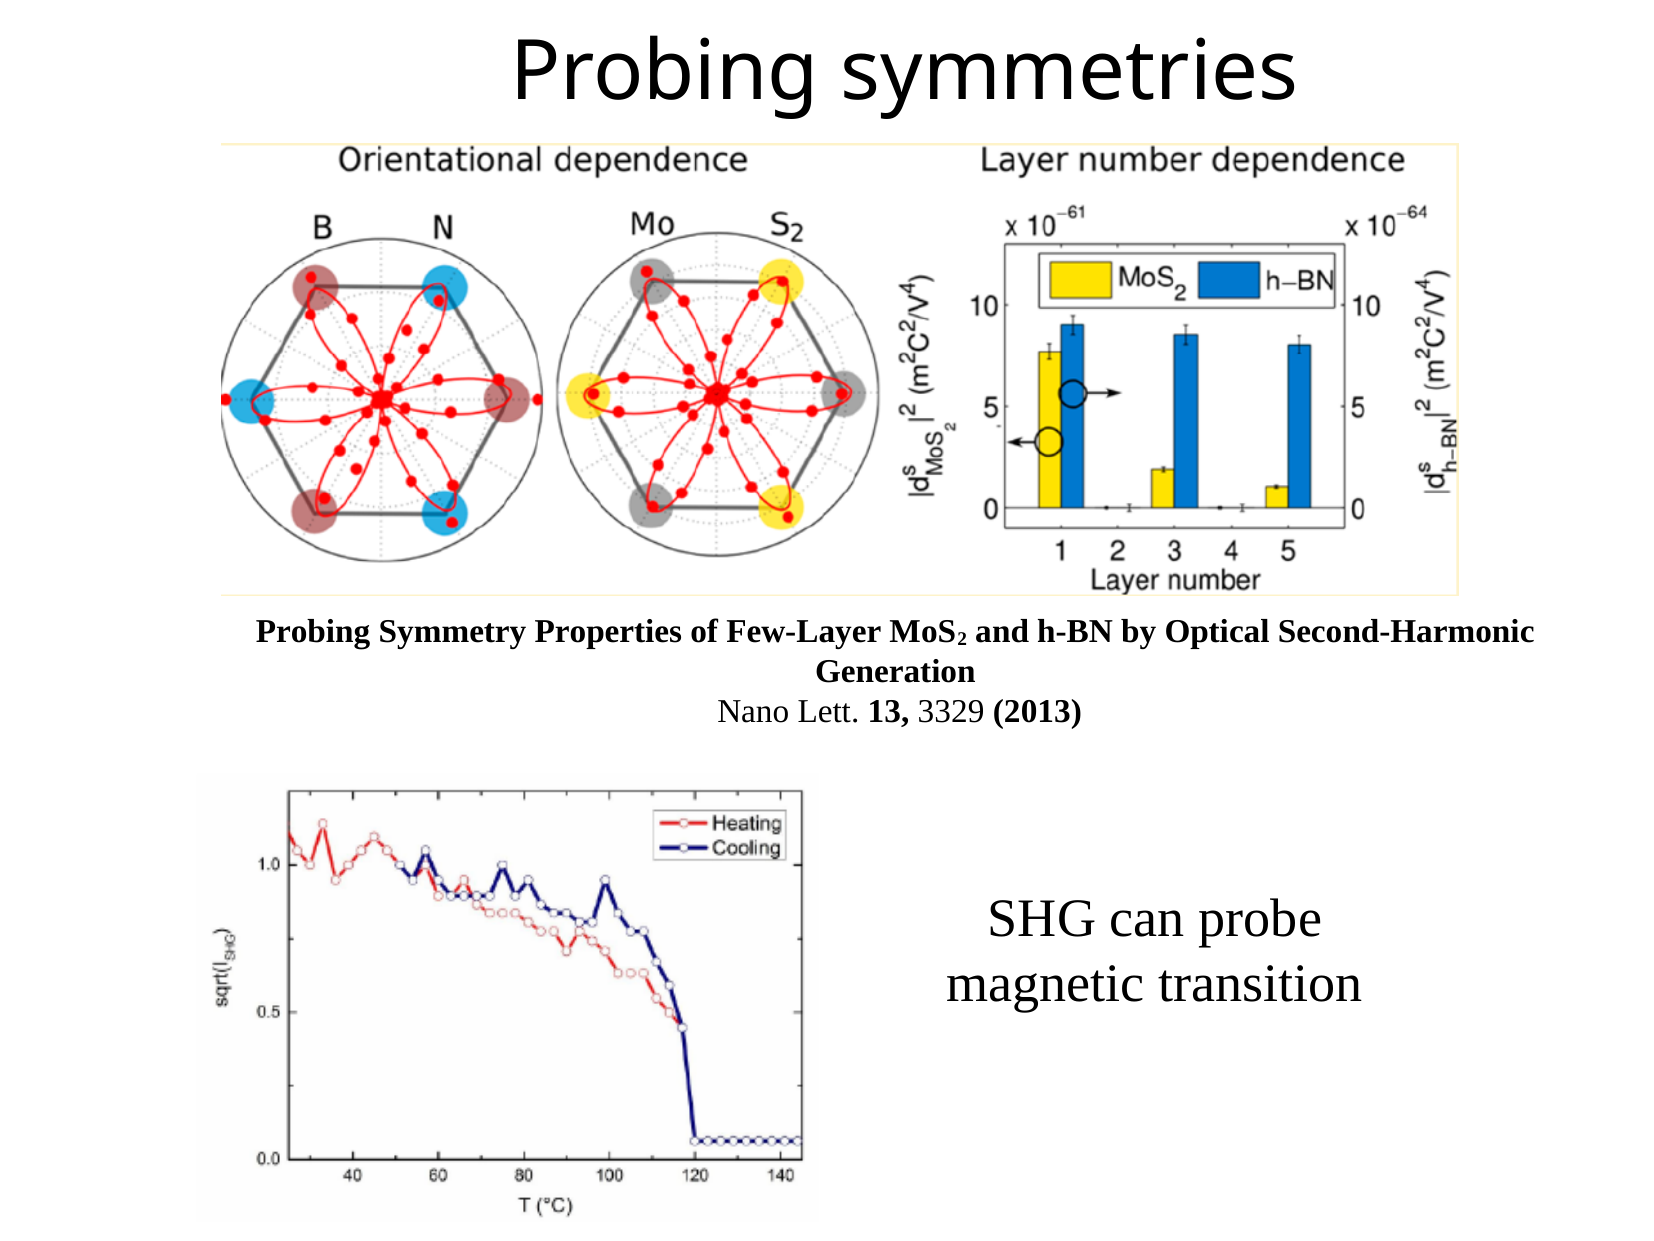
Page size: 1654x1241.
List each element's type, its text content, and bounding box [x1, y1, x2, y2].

picture [221, 143, 1459, 596]
text_box SHG can probe magnetic transition [885, 875, 1426, 1021]
picture [165, 727, 826, 1241]
title Probing symmetries [160, 12, 1649, 122]
text_box Probing Symmetry Properties of Few-Layer MoS2 and h-BN by Optical Second-Harmonic Generation Nano Lett. 13, 3329 (2013) [208, 602, 1583, 748]
